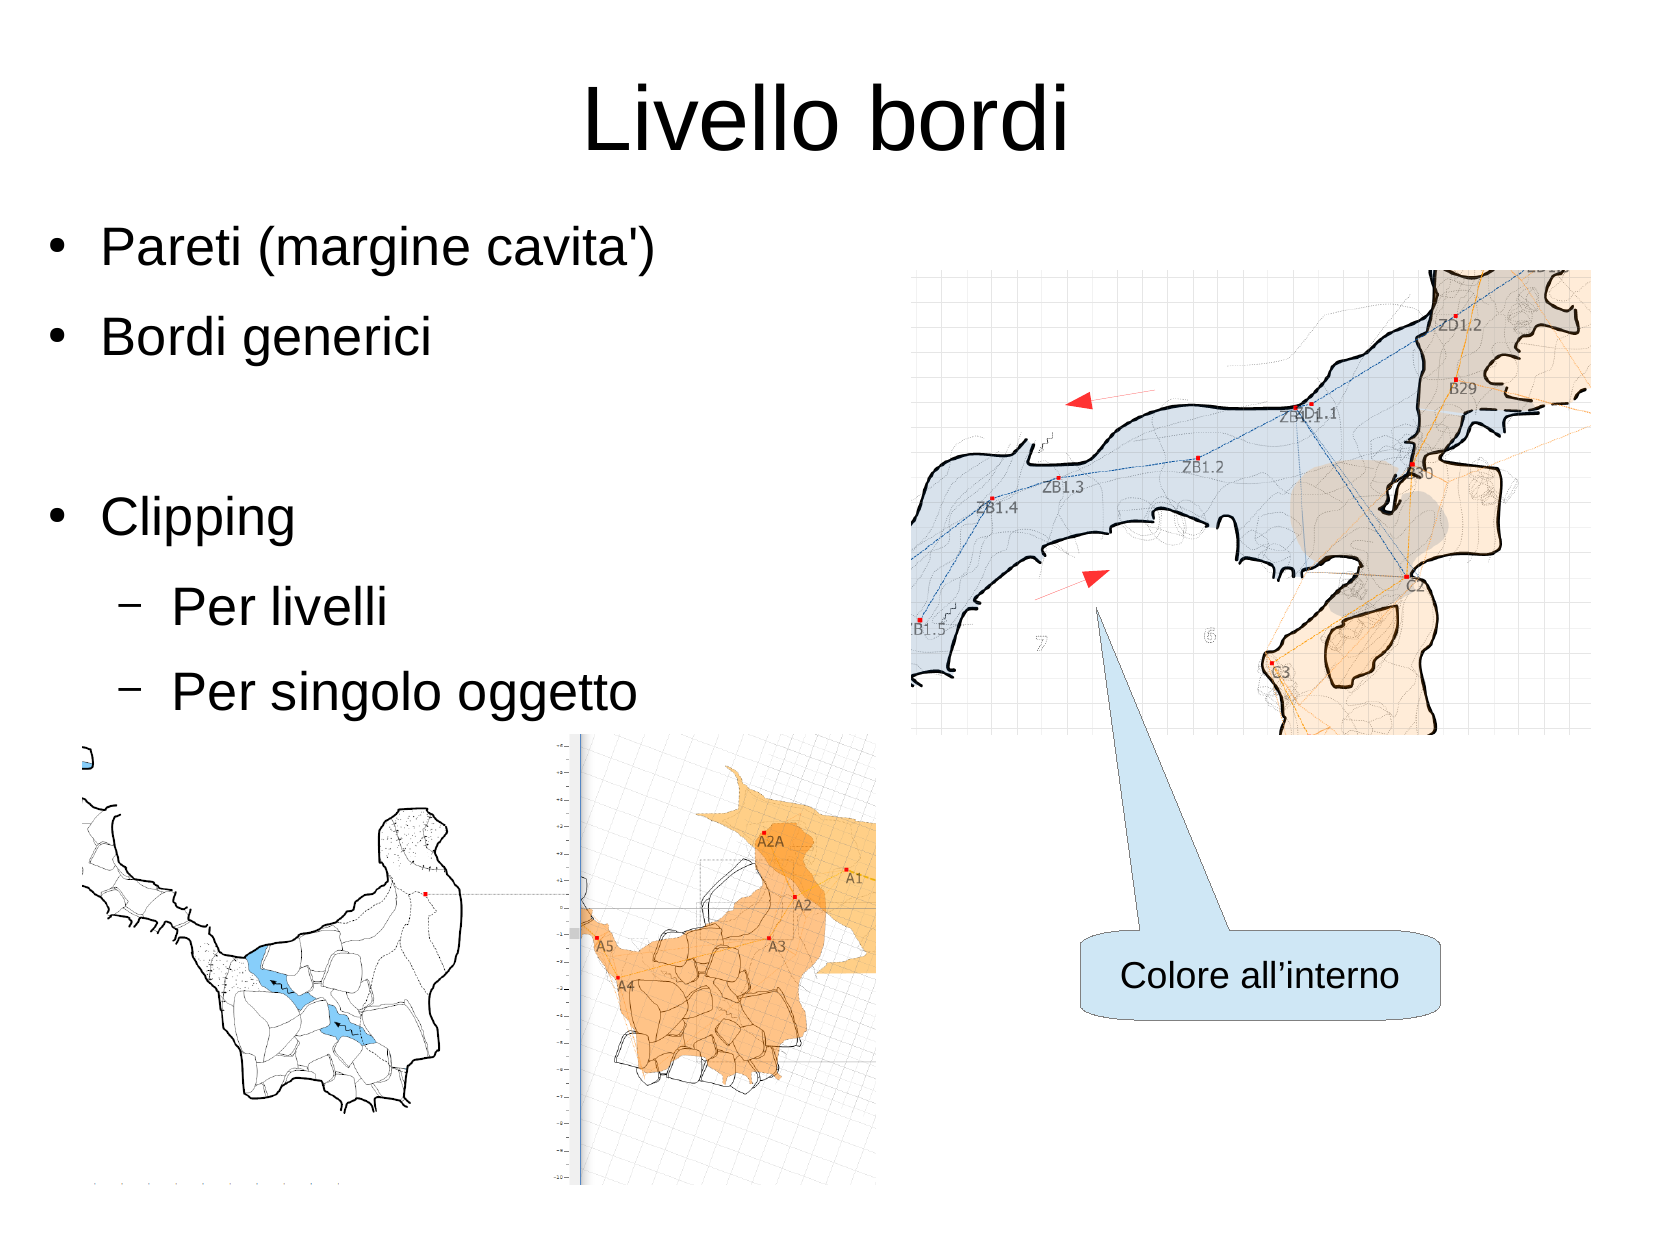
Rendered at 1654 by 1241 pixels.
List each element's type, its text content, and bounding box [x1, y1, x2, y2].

text_box Colore all’interno [1080, 607, 1441, 1021]
picture [911, 270, 1591, 736]
list Pareti (margine cavita') Bordi generici Clipping Per livelli Per singolo oggetto [30, 216, 1519, 1036]
title Livello bordi [82, 15, 1571, 223]
picture [82, 734, 876, 1186]
